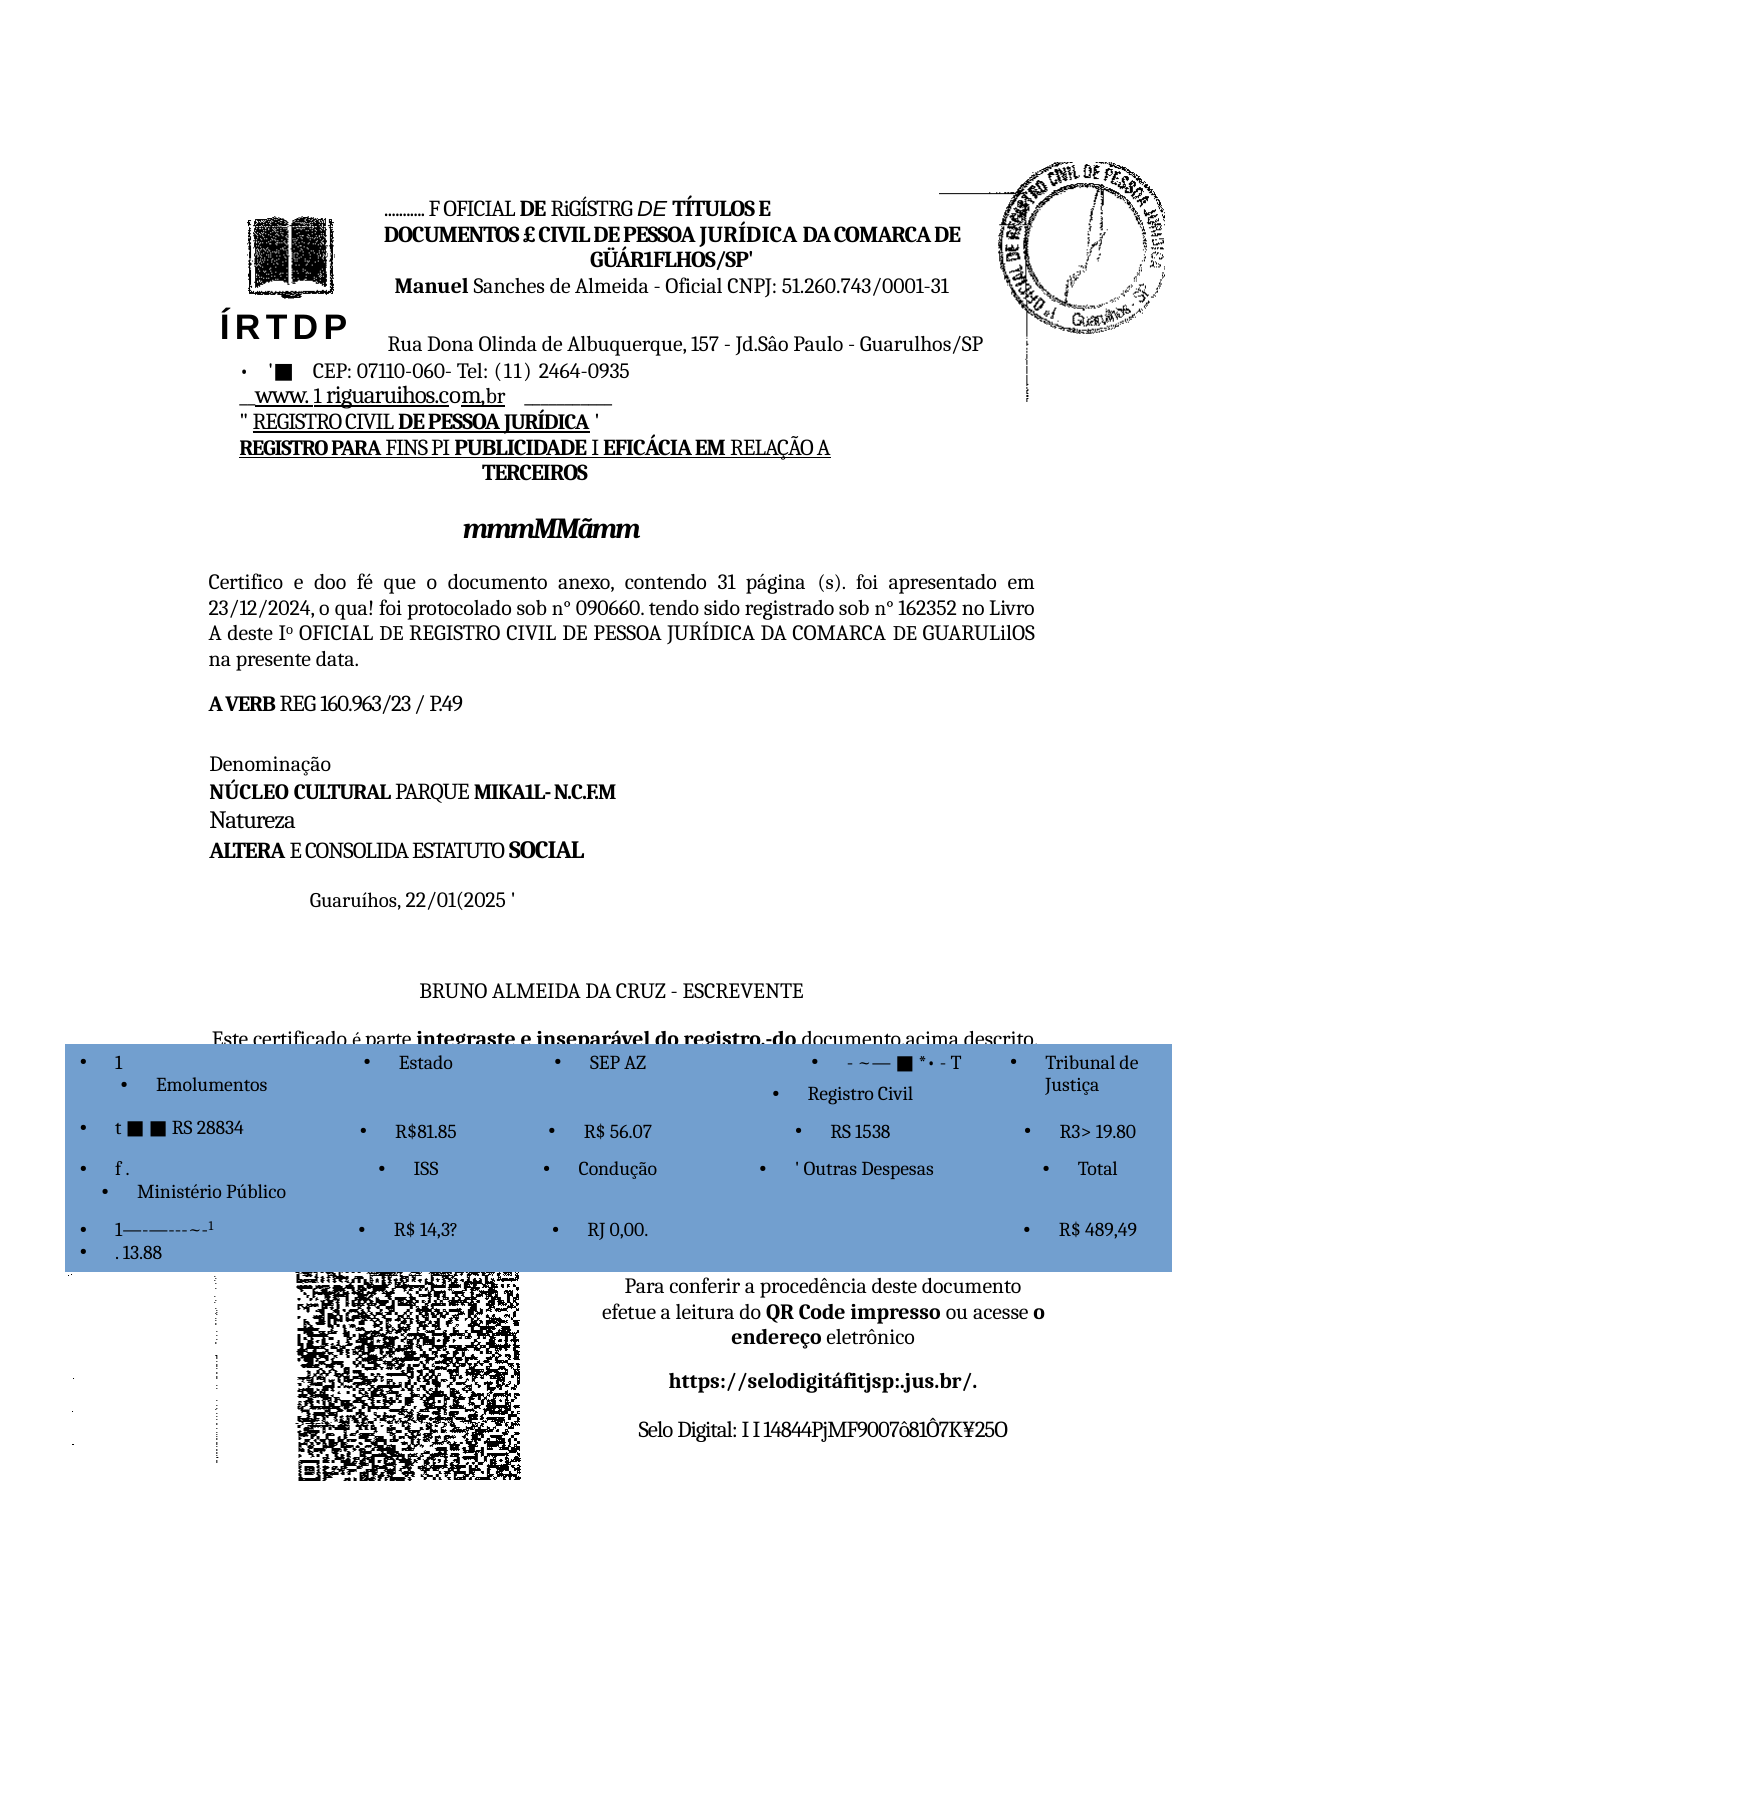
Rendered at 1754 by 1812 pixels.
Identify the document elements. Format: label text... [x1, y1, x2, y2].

table_cell Total [976, 1151, 1172, 1211]
table_cell R$ 489,49 [976, 1211, 1172, 1272]
text_box Este certificado é parte integraste e inseparável do registro.-do documento.acima descrito. [212, 1024, 1032, 1044]
table_cell t ■ ■ RS 28834 [65, 1113, 311, 1151]
table_cell ' Outras Despesas [694, 1151, 976, 1211]
picture [247, 216, 335, 299]
text_box Denominação NÚCLEO CULTURAL PARQUE MIKA1L- N.C.F.M Natureza ALTERA E CONSOLIDA ESTATUTO SOCIAL Guaruíhos, 22/01(2025 ' [209, 750, 743, 903]
table_cell RS 1538 [694, 1113, 976, 1151]
table_header Tribunal de Justiça [976, 1044, 1172, 1113]
text_box Para conferir a procedência deste documento efetue a leitura do QR Code impresso ou acesse o endereço eletrônico https://selodigitáfitjsp:.jus.br/. Selo Digital: I I 14844PjMF9007ô81Ô7K¥25O [601, 1273, 1046, 1455]
text_box ........... F OFICIAL DE RiGÍSTRG DE TÍTULOS E DOCUMENTOS £ CIVIL DE PESSOA JURÍDICA DA COMARCA DE GÜÁR1FLHOS/SP' Manuel Sanches de Almeida - Oficial CNPJ: 51.260.743/0001-31 [384, 196, 964, 324]
table_header SEP AZ [492, 1044, 694, 1113]
table_cell R$ 14,3? [311, 1211, 492, 1272]
table_cell 1—-—---~-1 . 13.88 [65, 1211, 311, 1272]
table_cell Condução [492, 1151, 694, 1211]
text_box írtdp [220, 304, 350, 339]
table_cell R$ 56.07 [492, 1113, 694, 1151]
text_box BRUNO ALMEIDA DA CRUZ - ESCREVENTE [419, 976, 830, 1001]
picture [939, 162, 1165, 402]
text_box Rua Dona Olinda de Albuquerque, 157 - Jd.Sâo Paulo - Guarulhos/SP [387, 330, 1012, 353]
table_cell f . Ministério Público [65, 1151, 311, 1211]
table_header - ~— ■ *• - T Registro Civil [694, 1044, 976, 1113]
text_box mmmMMãmm [463, 509, 773, 541]
text_box Certifico e doo fé que o documento anexo, contendo 31 página (s). foi apresentado em 23/12/2024, o qua! foi protocolado sob n° 090660. tendo sido registrado sob n° 162352 no Livro A deste Io OFICIAL DE REGISTRO CIVIL DE PESSOA JURÍDICA DA COMARCA DE GUARULilOS na presente data. A VERB REG 160.963/23 / P.49 [208, 569, 1035, 723]
table_cell ISS [311, 1151, 492, 1211]
table_cell R3> 19.80 [976, 1113, 1172, 1151]
picture [67, 1272, 522, 1481]
table_header 1 Emolumentos [65, 1044, 311, 1113]
table_cell R$81.85 [311, 1113, 492, 1151]
text_box • '■ CEP: 07110-060- Tel: (11) 2464-0935 __www. 1 riguaruihos.com,br ___________ " REGISTRO CIVIL DE PESSOA JURÍDICA ' REGISTRO PARA FINS PI PUBLICIDADE I EFICÁCIA EM RELAÇÃO A TERCEIROS [239, 358, 1014, 478]
text_box írtdp [241, 330, 253, 339]
text_box írtdp [299, 319, 311, 335]
table_cell [694, 1211, 976, 1272]
table_header Estado [311, 1044, 492, 1113]
table_cell RJ 0,00. [492, 1211, 694, 1272]
